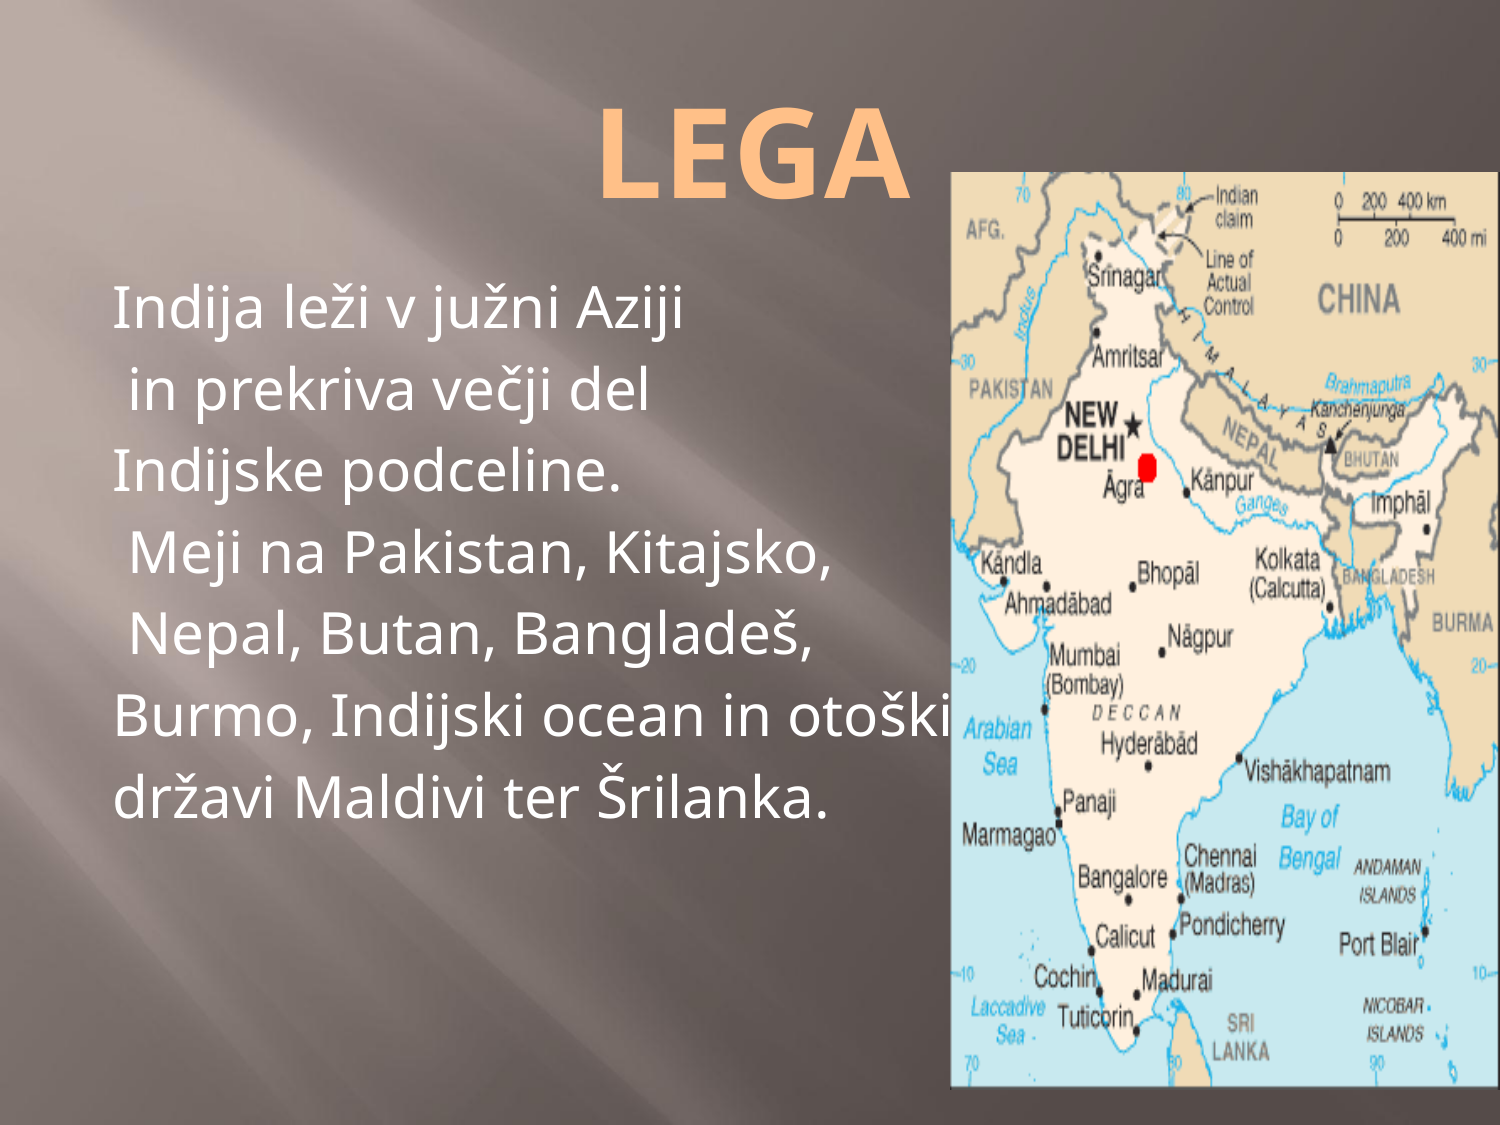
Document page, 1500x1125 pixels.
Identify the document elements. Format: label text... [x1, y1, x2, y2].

list Indija leži v južni Aziji in prekriva večji del Indijske podceline. Meji na Pakistan, Kitajsko, Nepal, Butan, Bangladeš, Burmo, Indijski ocean in otoški državi Maldivi ter Šrilanka. [75, 262, 950, 1035]
picture [0, 0, 1500, 1125]
title LEGA [76, 54, 1427, 243]
